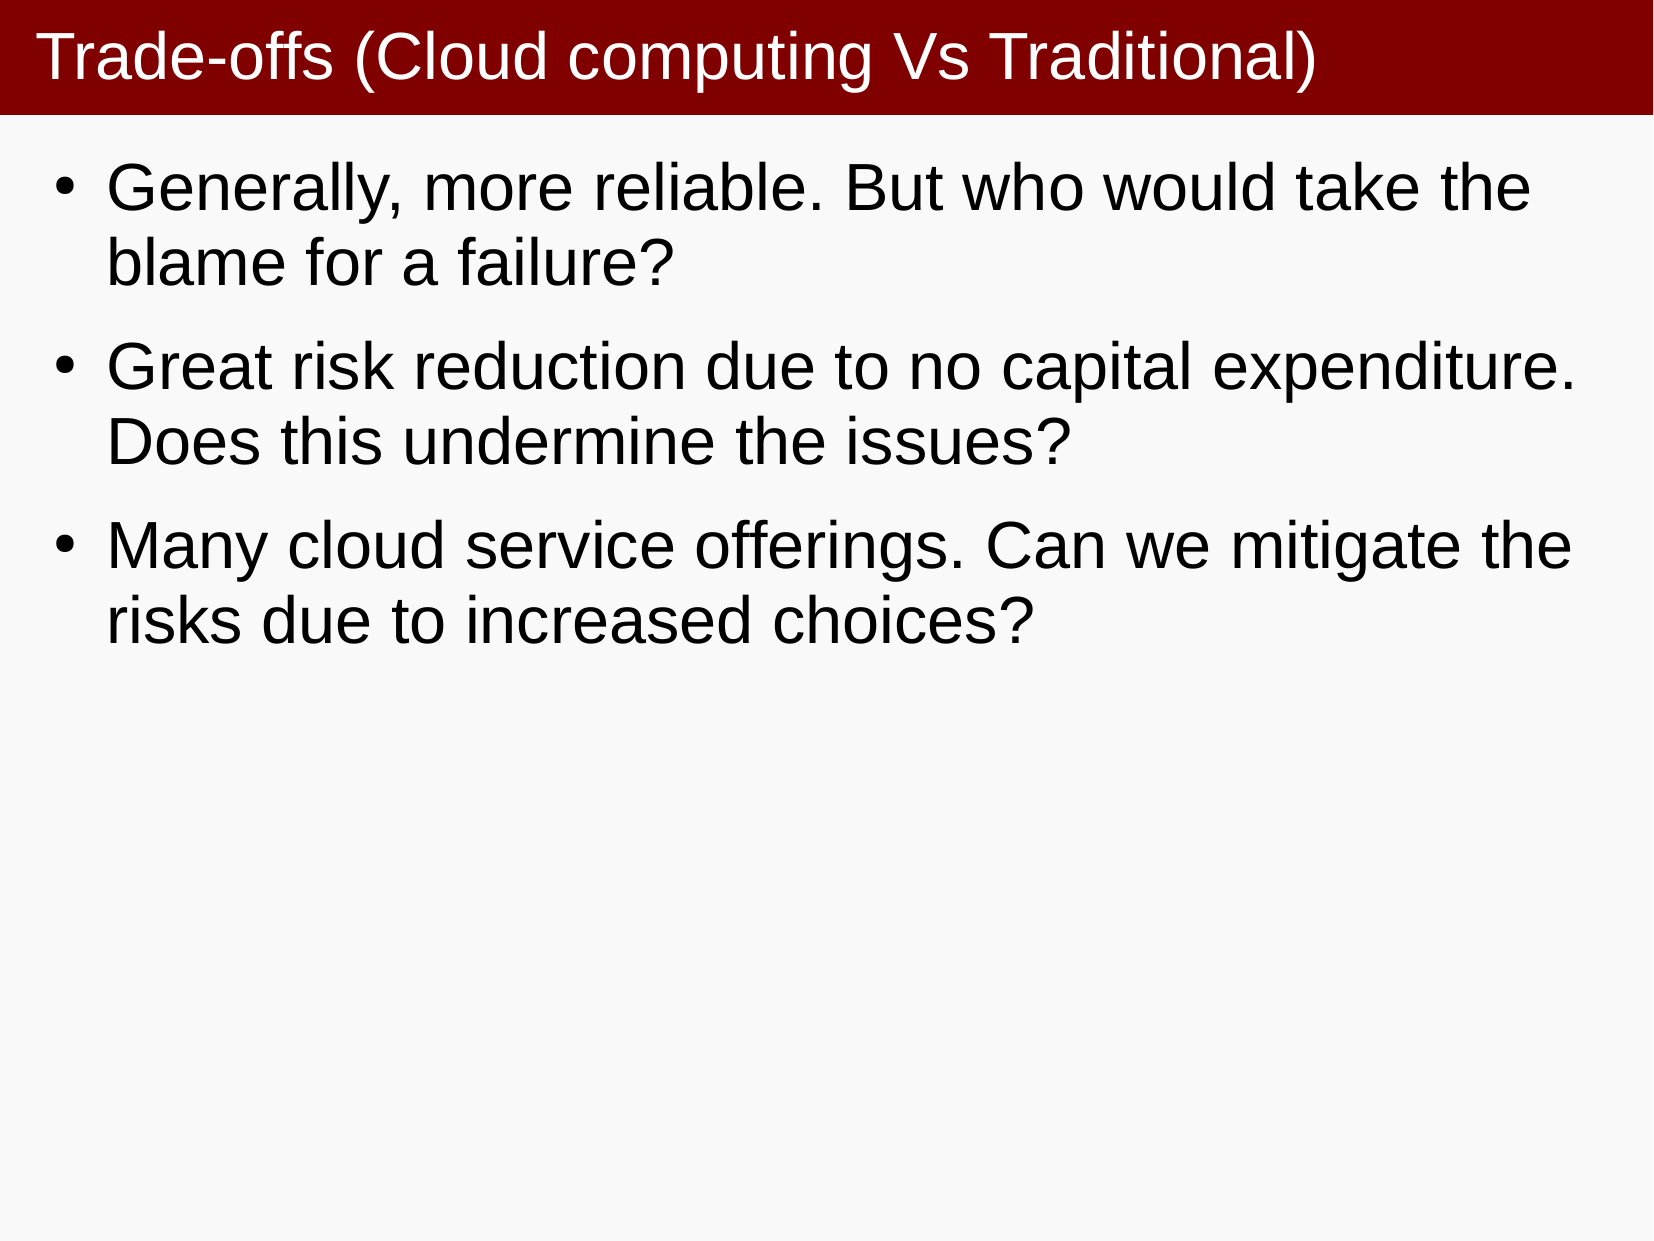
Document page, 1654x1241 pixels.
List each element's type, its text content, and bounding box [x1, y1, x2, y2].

list Generally, more reliable. But who would take the blame for a failure? Great risk reduction due to no capital expenditure. Does this undermine the issues? Many cloud service offerings. Can we mitigate the risks due to increased choices? [35, 150, 1612, 1238]
title Trade-offs (Cloud computing Vs Traditional) [35, 18, 1524, 94]
